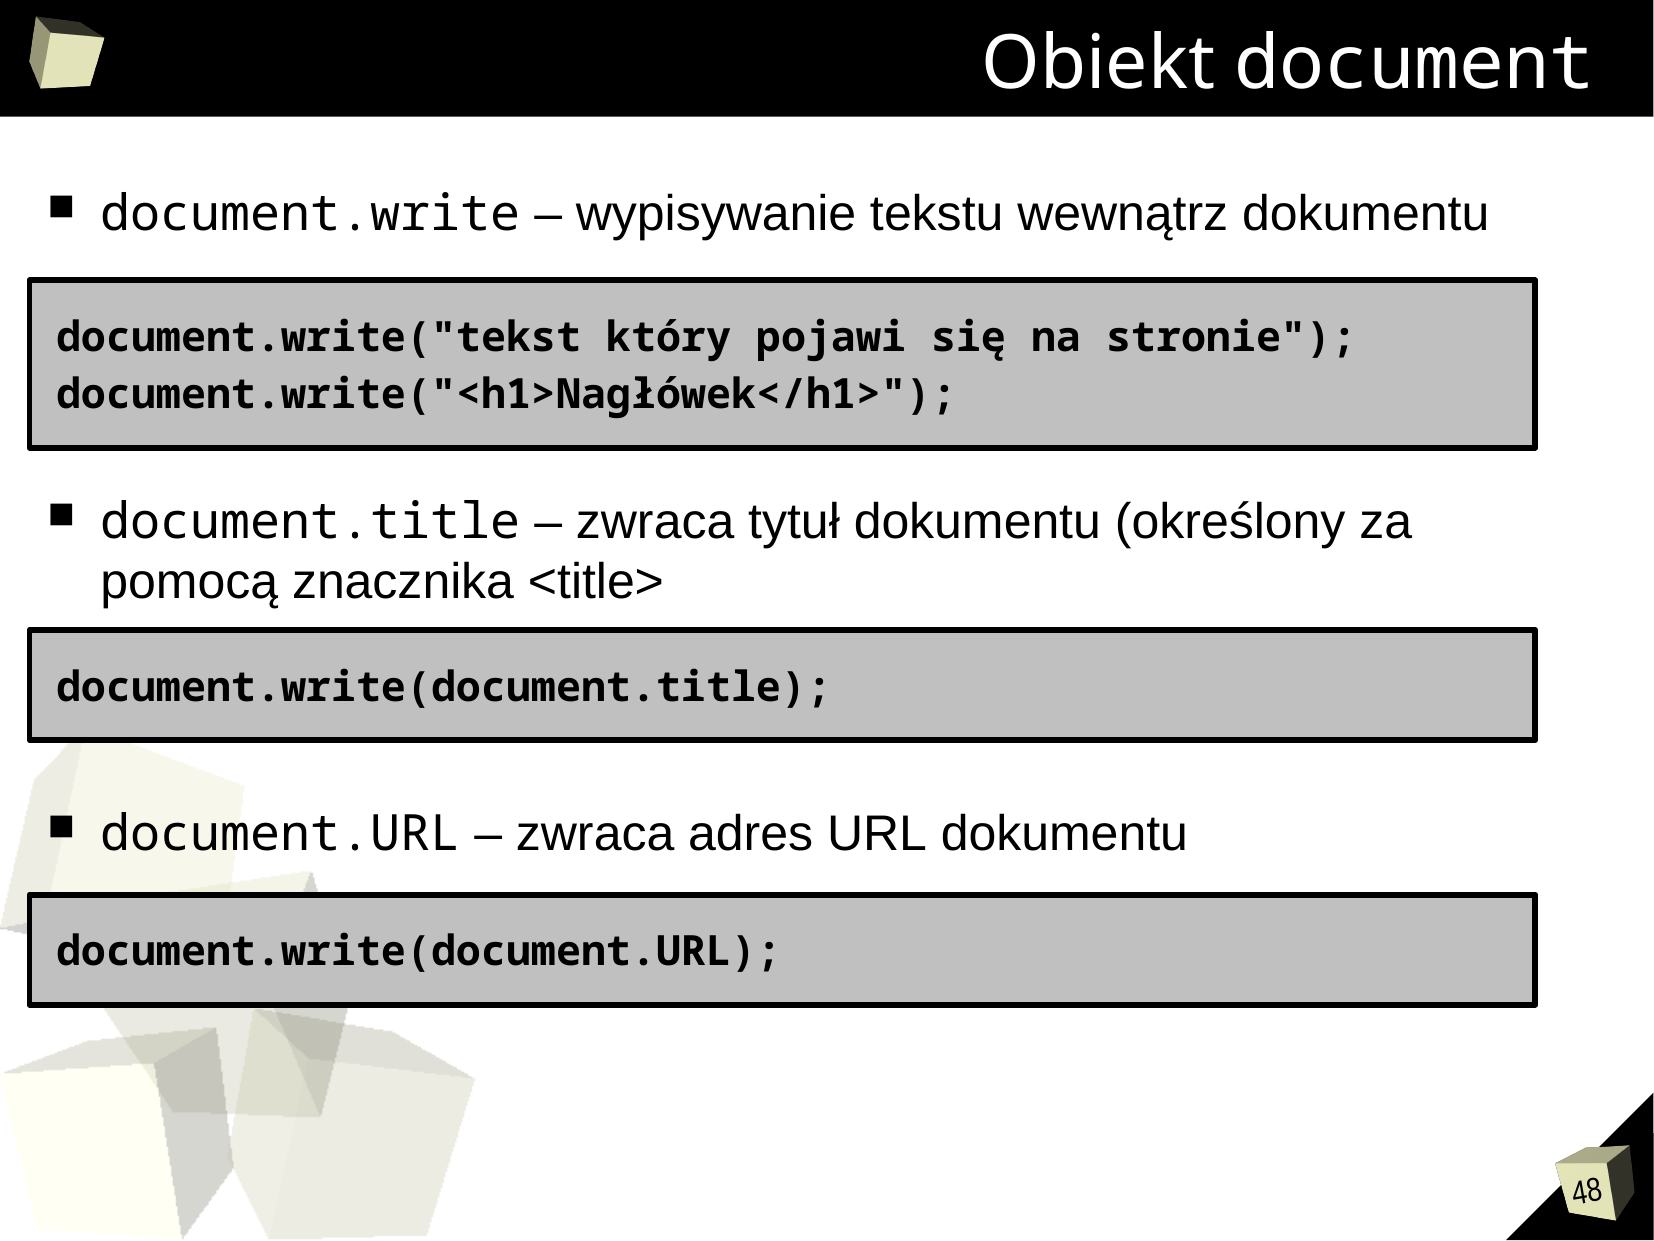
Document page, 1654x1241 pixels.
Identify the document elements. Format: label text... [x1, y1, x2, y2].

title Obiekt document [118, 0, 1595, 119]
text_box document.write("tekst który pojawi się na stronie"); document.write("<h1>Nagłówek</h1>"); [29, 280, 1536, 431]
text_box document.write(document.title); [29, 629, 1536, 740]
text_box document.write(document.URL); [29, 894, 1536, 1004]
list document.write – wypisywanie tekstu wewnątrz dokumentu [29, 177, 1597, 266]
list document.URL – zwraca adres URL dokumentu [29, 797, 1597, 886]
picture [0, 726, 477, 1241]
list document.title – zwraca tytuł dokumentu (określony za pomocą znacznika <title> [29, 485, 1597, 602]
